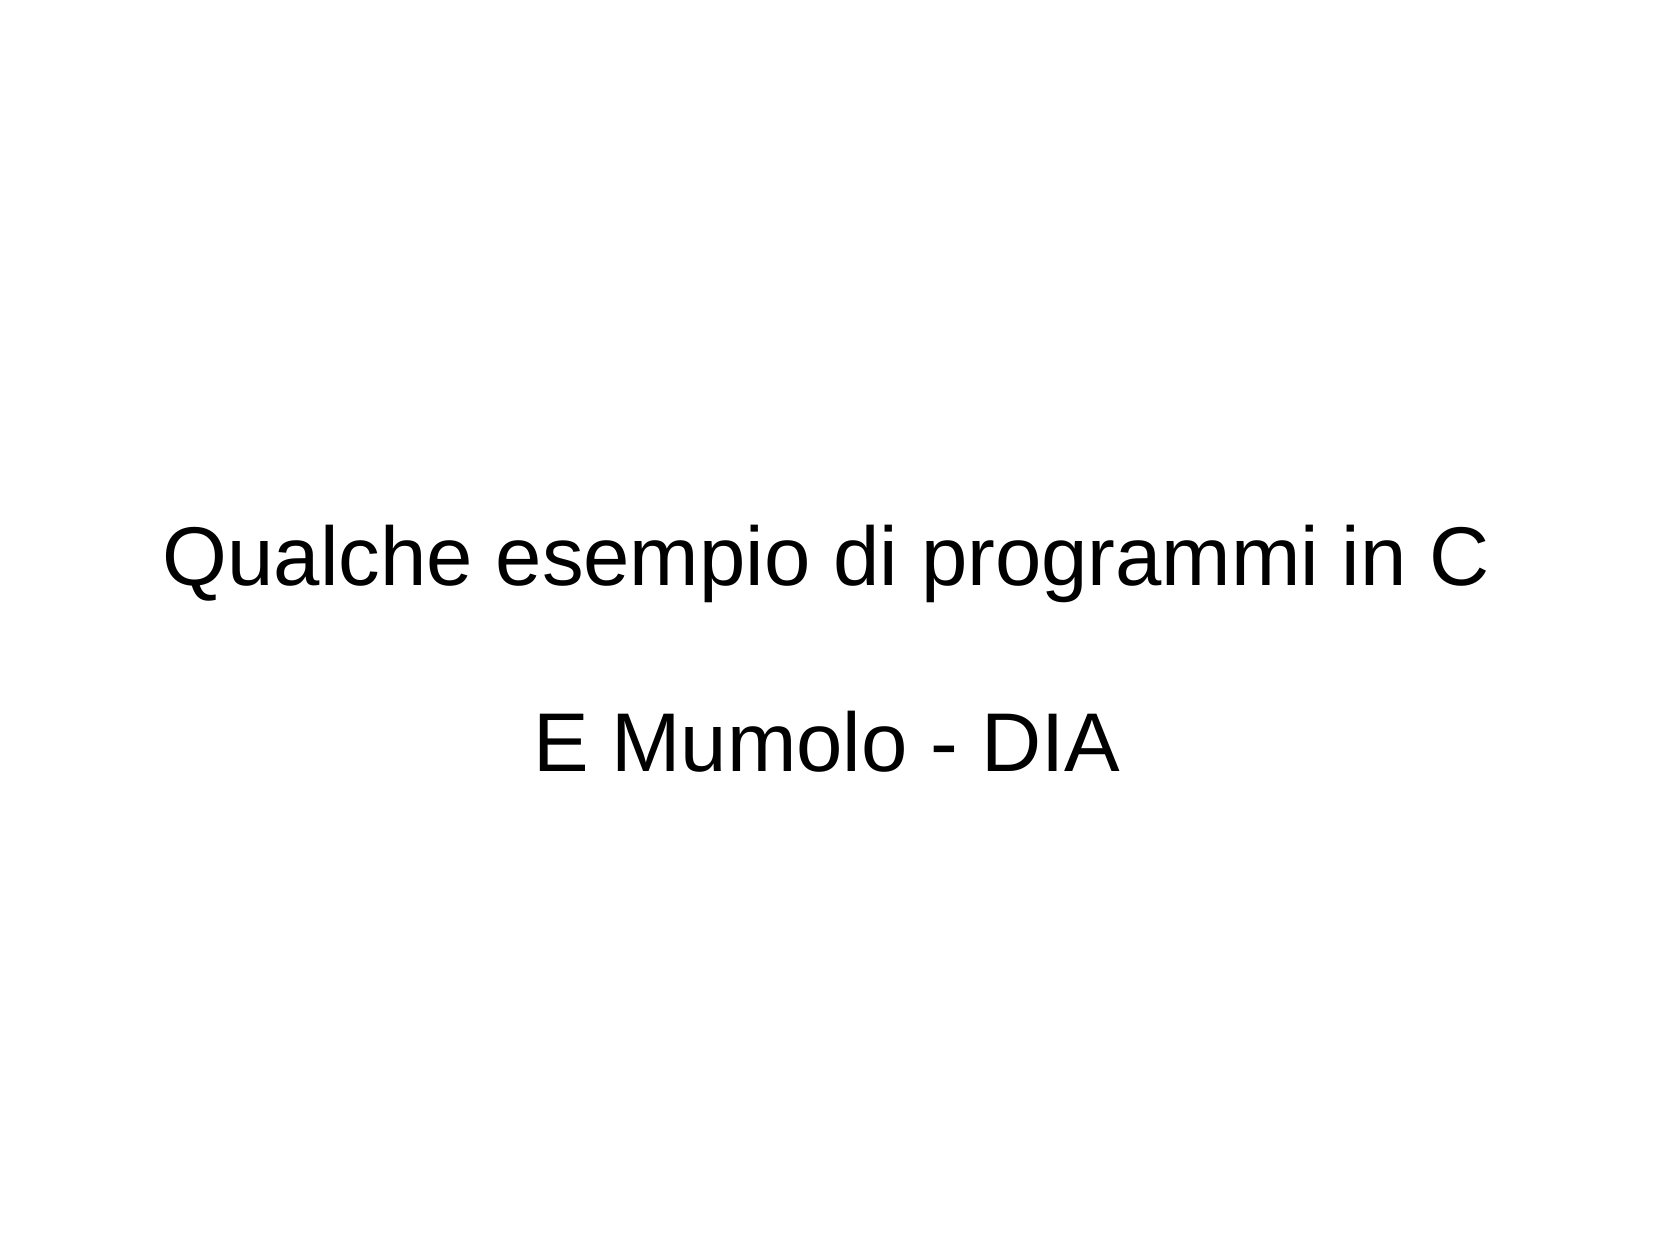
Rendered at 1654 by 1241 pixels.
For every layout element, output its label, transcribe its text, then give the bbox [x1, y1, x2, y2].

subtitle Qualche esempio di programmi in C E Mumolo - DIA [82, 290, 1571, 1010]
